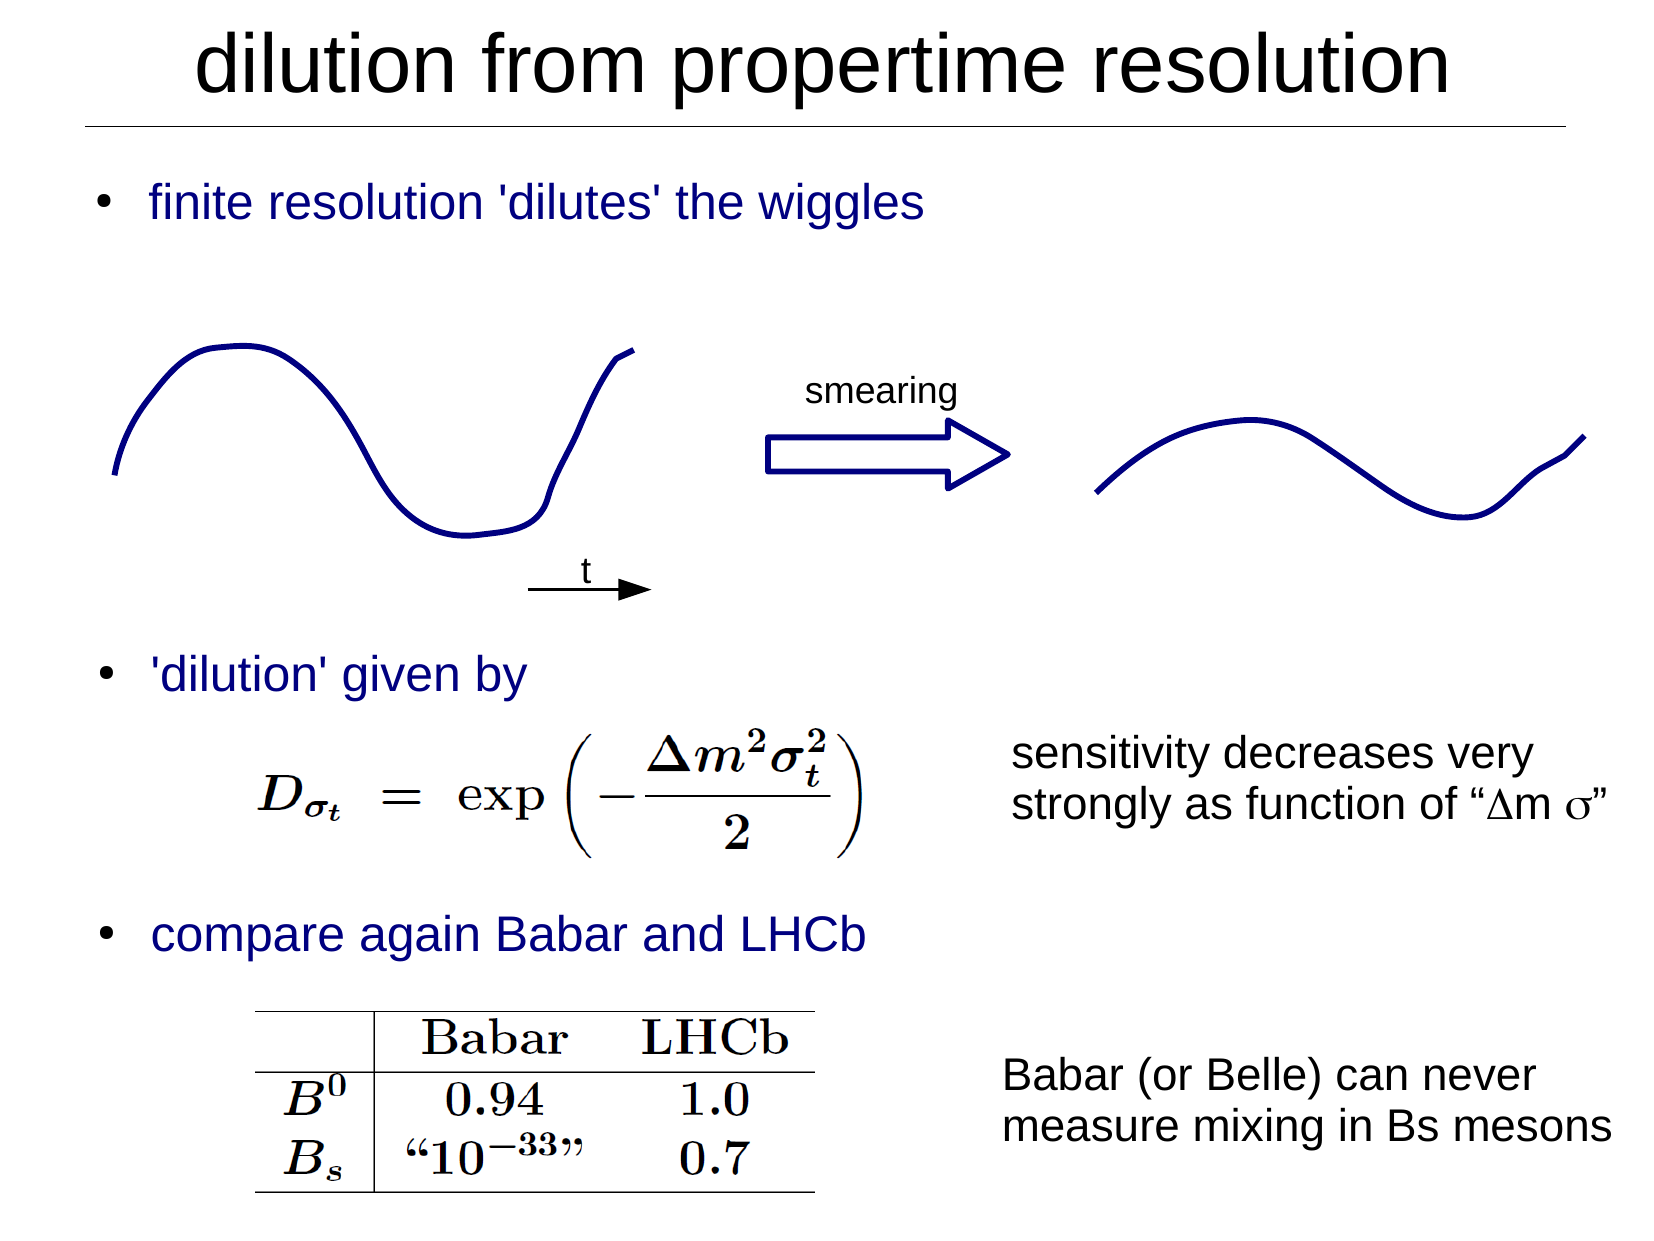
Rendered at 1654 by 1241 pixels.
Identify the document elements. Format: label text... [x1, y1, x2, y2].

list 'dilution' given by [79, 646, 1094, 738]
text_box smearing [790, 362, 974, 420]
picture [250, 738, 876, 868]
text_box Babar (or Belle) can never measure mixing in Bs mesons [987, 1041, 1627, 1160]
title dilution from propertime resolution [79, 5, 1568, 121]
list compare again Babar and LHCb [79, 906, 1094, 998]
text_box sensitivity decreases very strongly as function of “Dm s” [996, 719, 1622, 846]
text_box t [566, 542, 607, 588]
picture [242, 1000, 834, 1204]
text_box t [566, 591, 607, 600]
list finite resolution 'dilutes' the wiggles [77, 174, 1092, 266]
